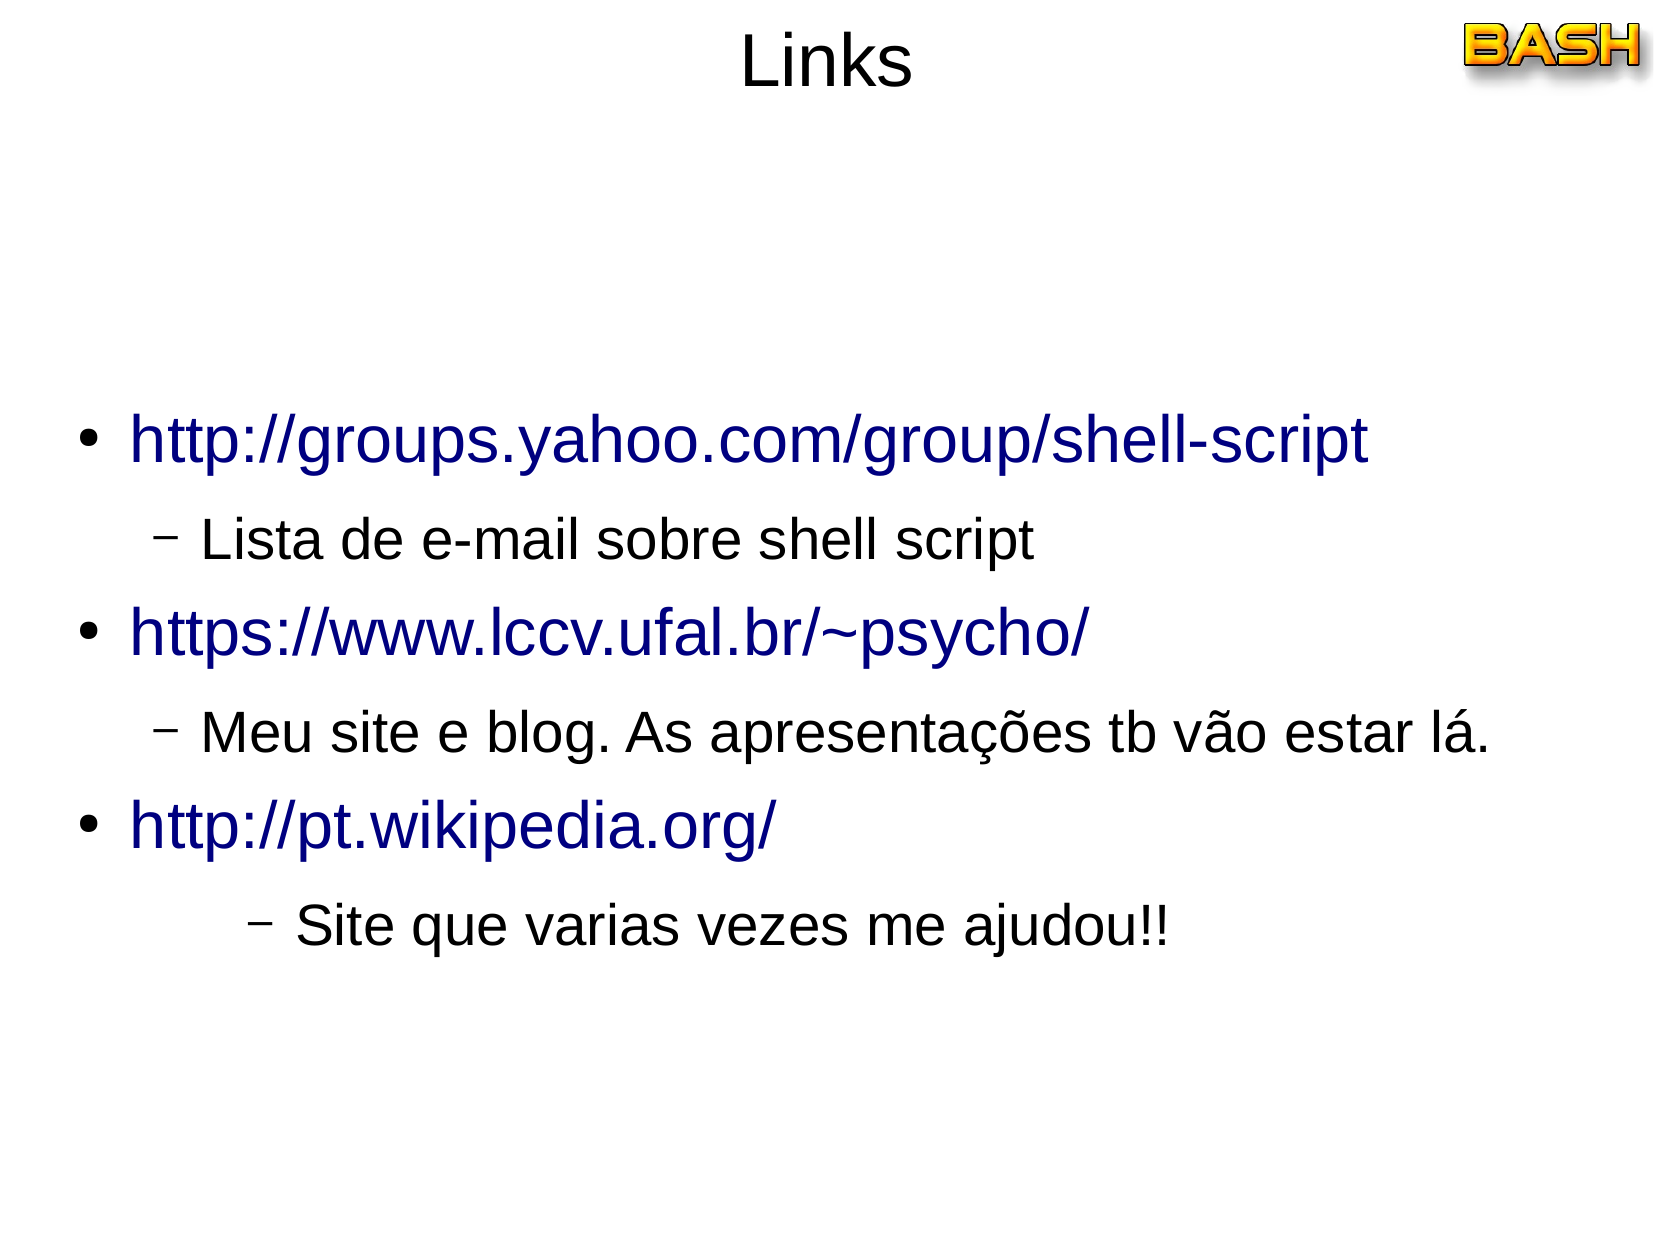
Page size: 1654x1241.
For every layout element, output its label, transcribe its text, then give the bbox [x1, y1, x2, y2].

title Links [82, 18, 1571, 103]
list http://groups.yahoo.com/group/shell-script Lista de e-mail sobre shell script https://www.lccv.ufal.br/~psycho/ Meu site e blog. As apresentações tb vão estar lá. http://pt.wikipedia.org/ Site que varias vezes me ajudou!! [59, 402, 1571, 958]
picture [1450, 0, 1654, 96]
